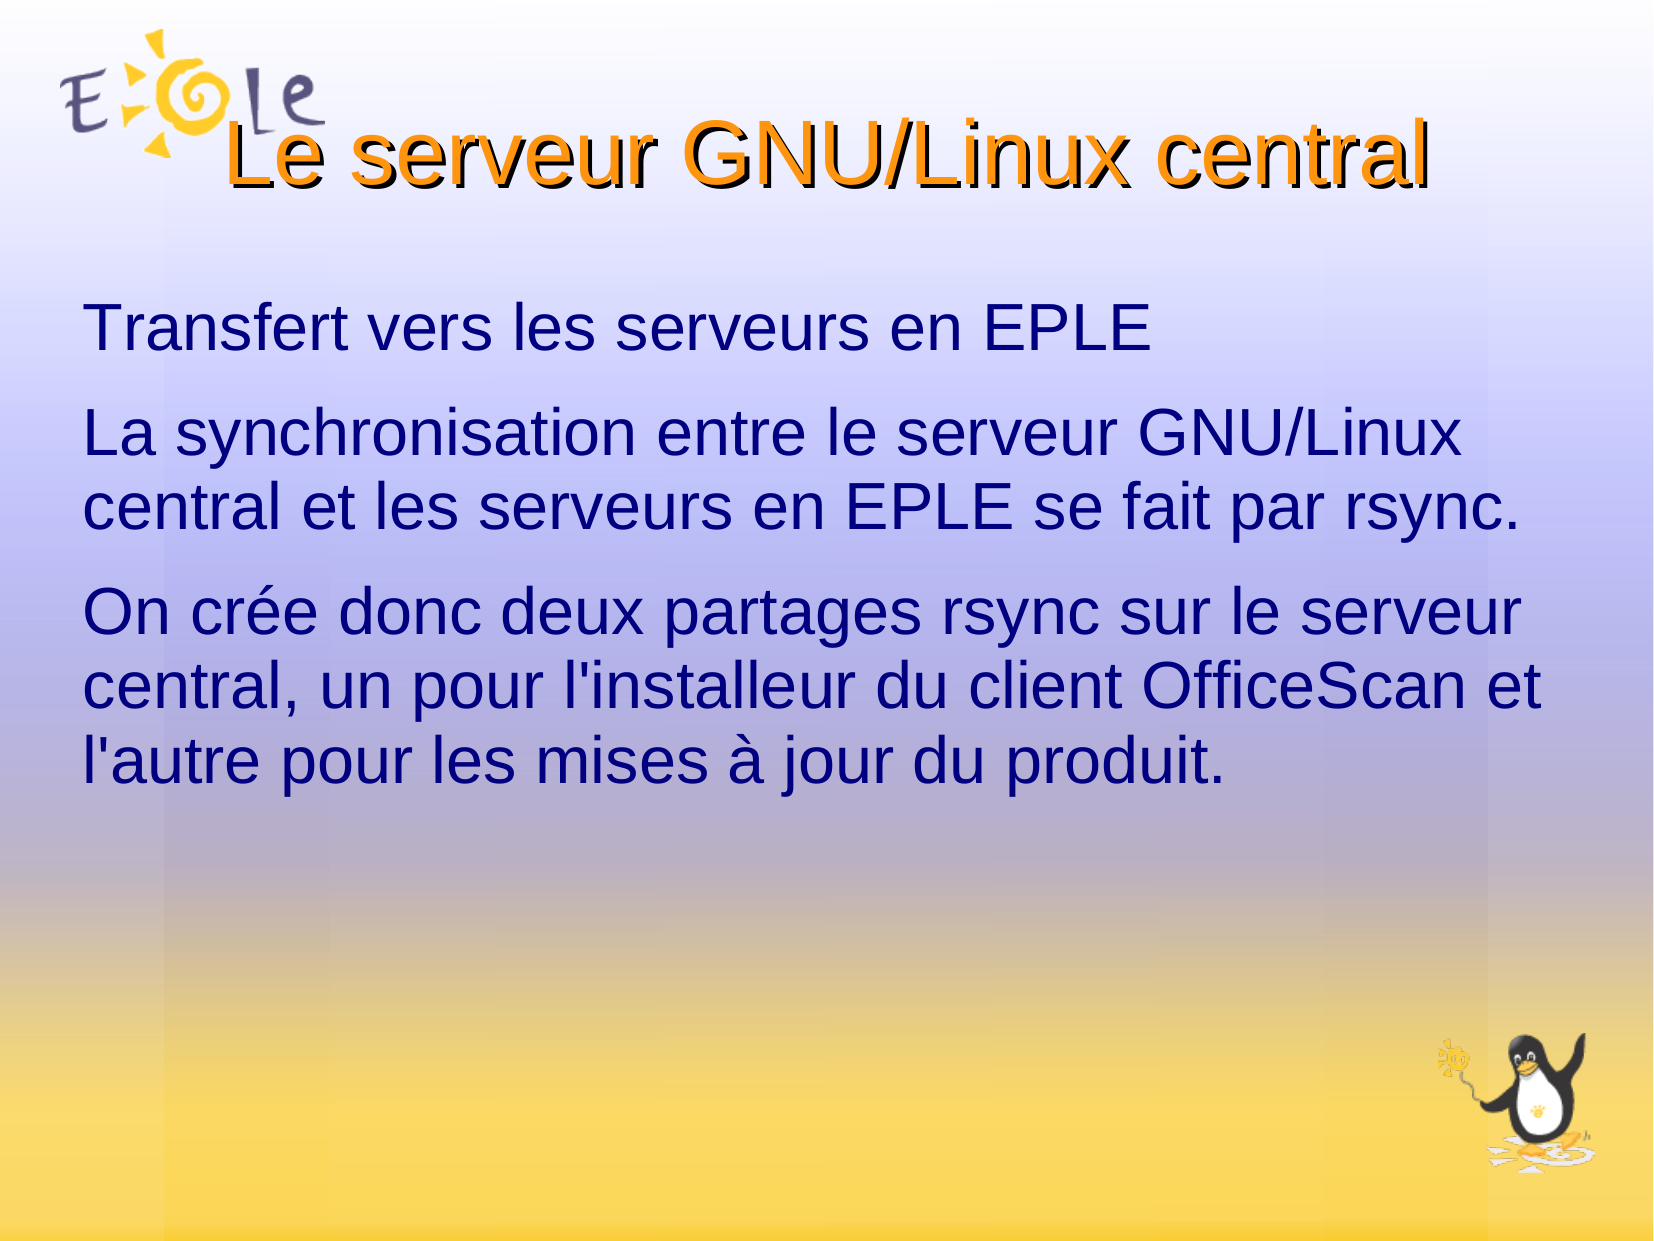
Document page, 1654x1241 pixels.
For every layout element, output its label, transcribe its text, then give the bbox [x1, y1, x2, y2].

picture [0, 0, 1654, 1241]
title Le serveur GNU/Linux central [82, 56, 1571, 250]
list Transfert vers les serveurs en EPLE La synchronisation entre le serveur GNU/Linux central et les serveurs en EPLE se fait par rsync. On crée donc deux partages rsync sur le serveur central, un pour l'installeur du client OfficeScan et l'autre pour les mises à jour du produit. [82, 290, 1571, 1109]
